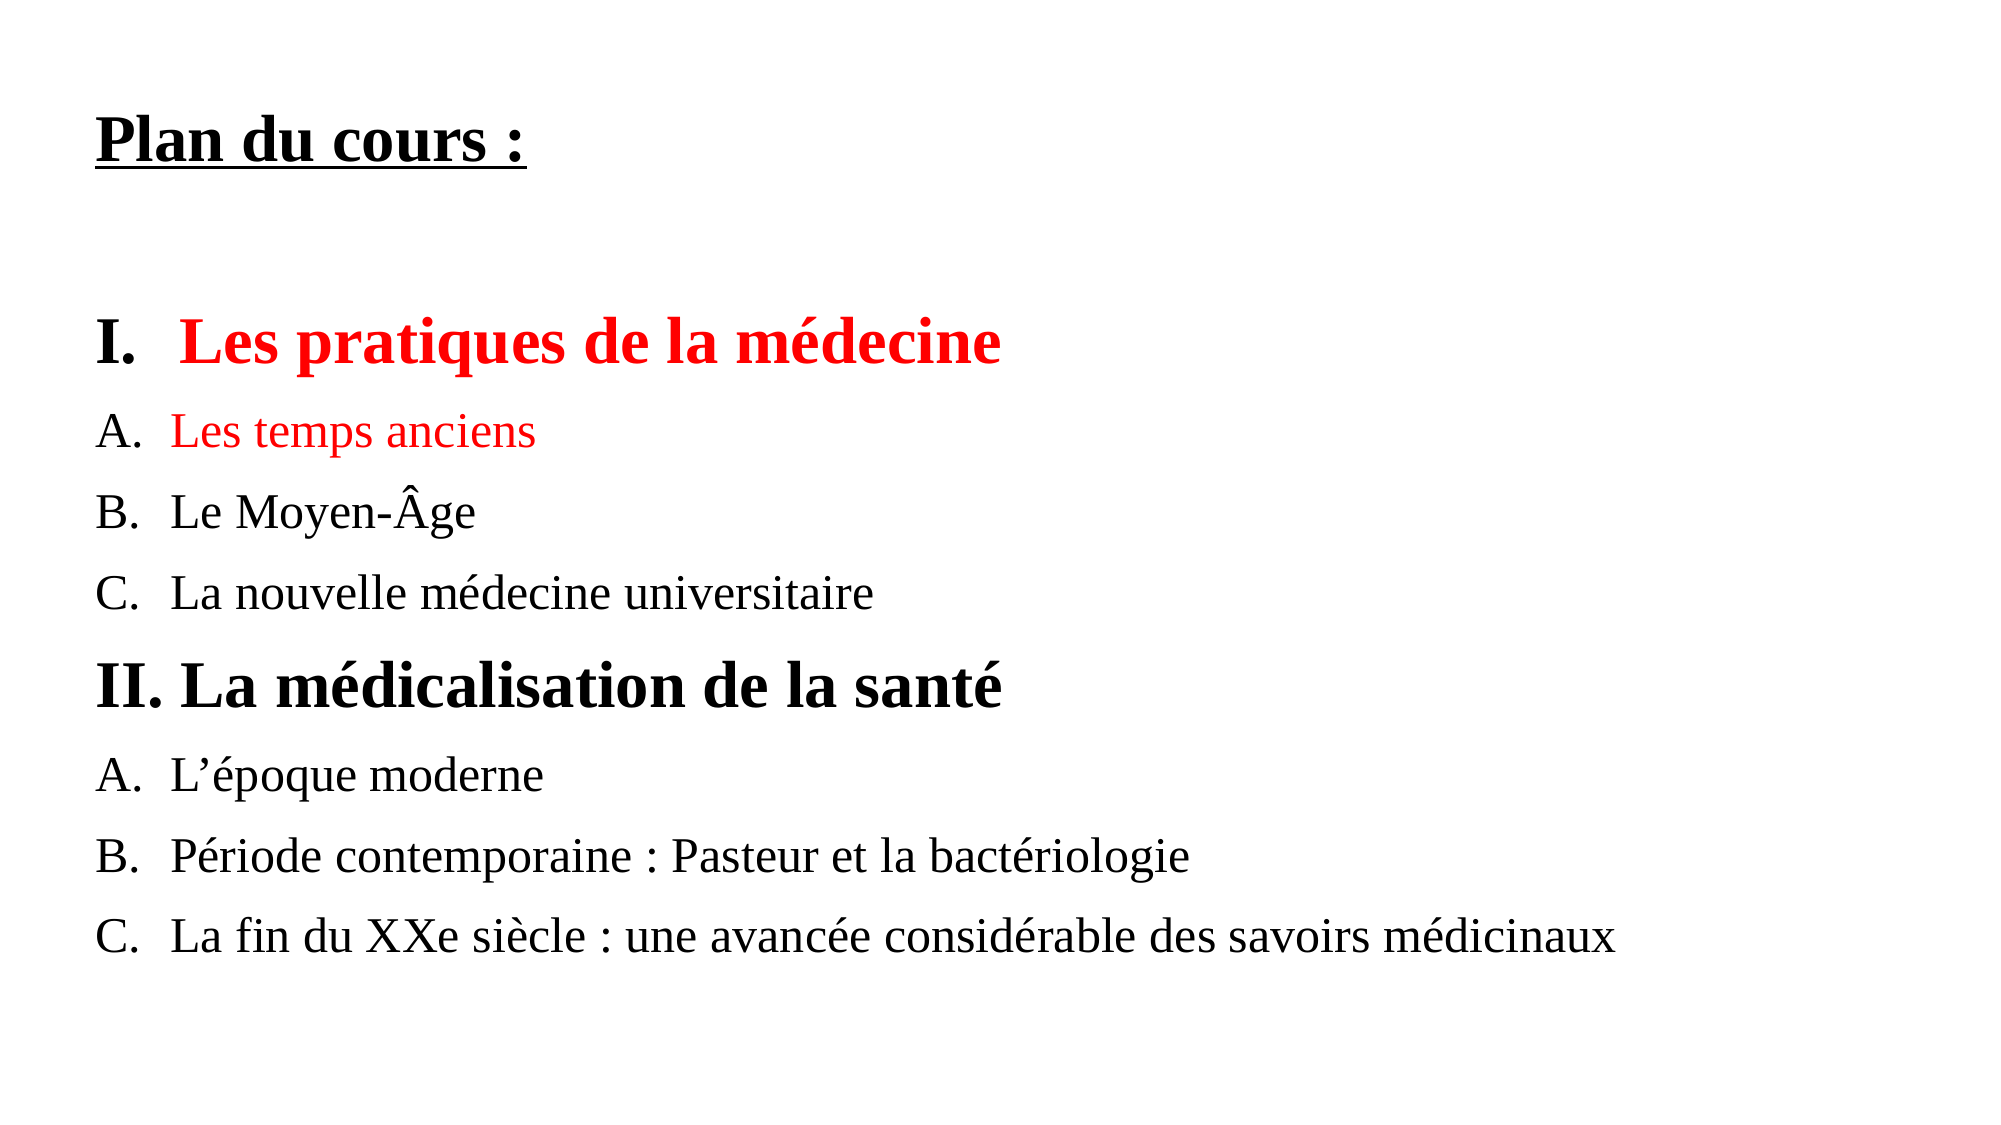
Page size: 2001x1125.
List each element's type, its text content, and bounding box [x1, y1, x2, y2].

list Plan du cours : Les pratiques de la médecine Les temps anciens Le Moyen-Âge La nouvelle médecine universitaire II. La médicalisation de la santé L’époque moderne Période contemporaine : Pasteur et la bactériologie La fin du XXe siècle : une avancée considérable des savoirs médicinaux [80, 87, 1864, 1068]
